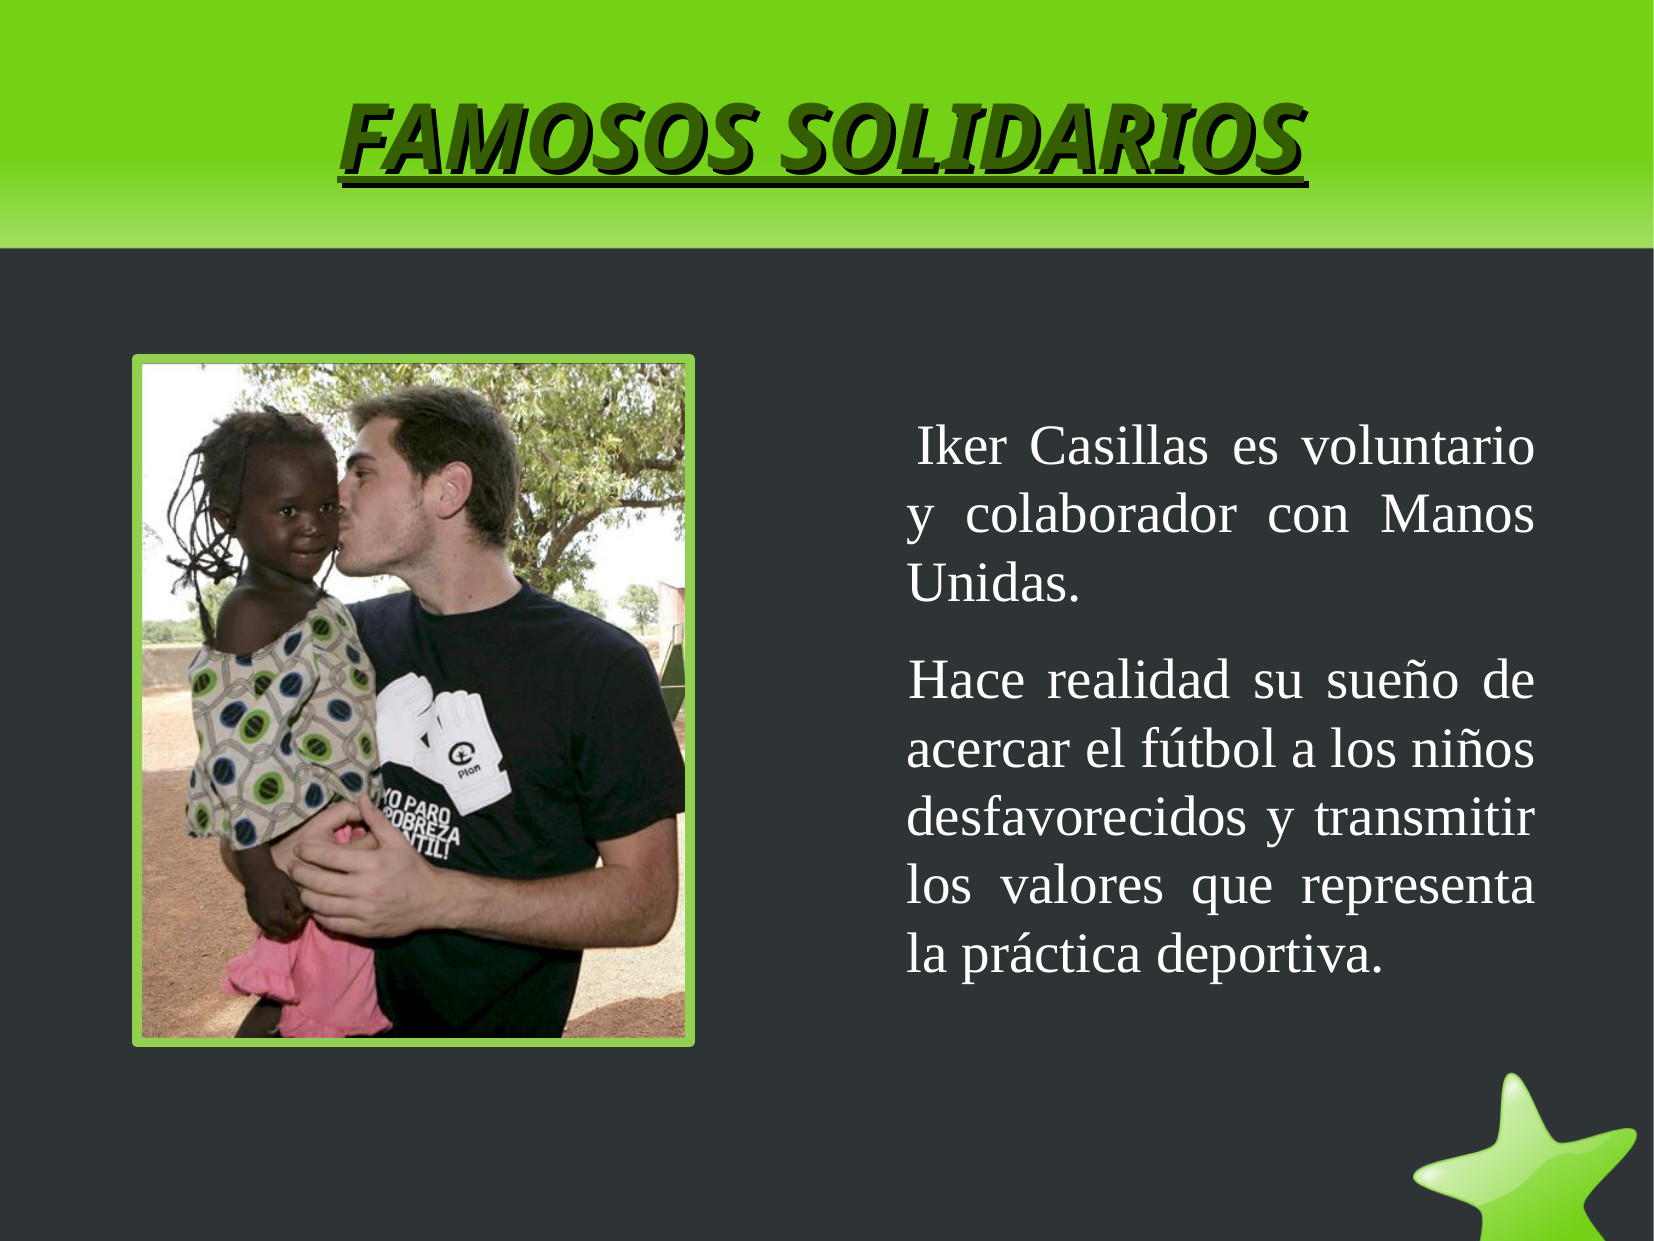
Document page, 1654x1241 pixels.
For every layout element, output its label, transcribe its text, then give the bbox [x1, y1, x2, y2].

title FAMOSOS SOLIDARIOS [76, 36, 1565, 229]
picture [141, 363, 686, 1038]
list Iker Casillas es voluntario y colaborador con Manos Unidas. Hace realidad su sueño de acercar el fútbol a los niños desfavorecidos y transmitir los valores que representa la práctica deportiva. [767, 407, 1536, 1046]
